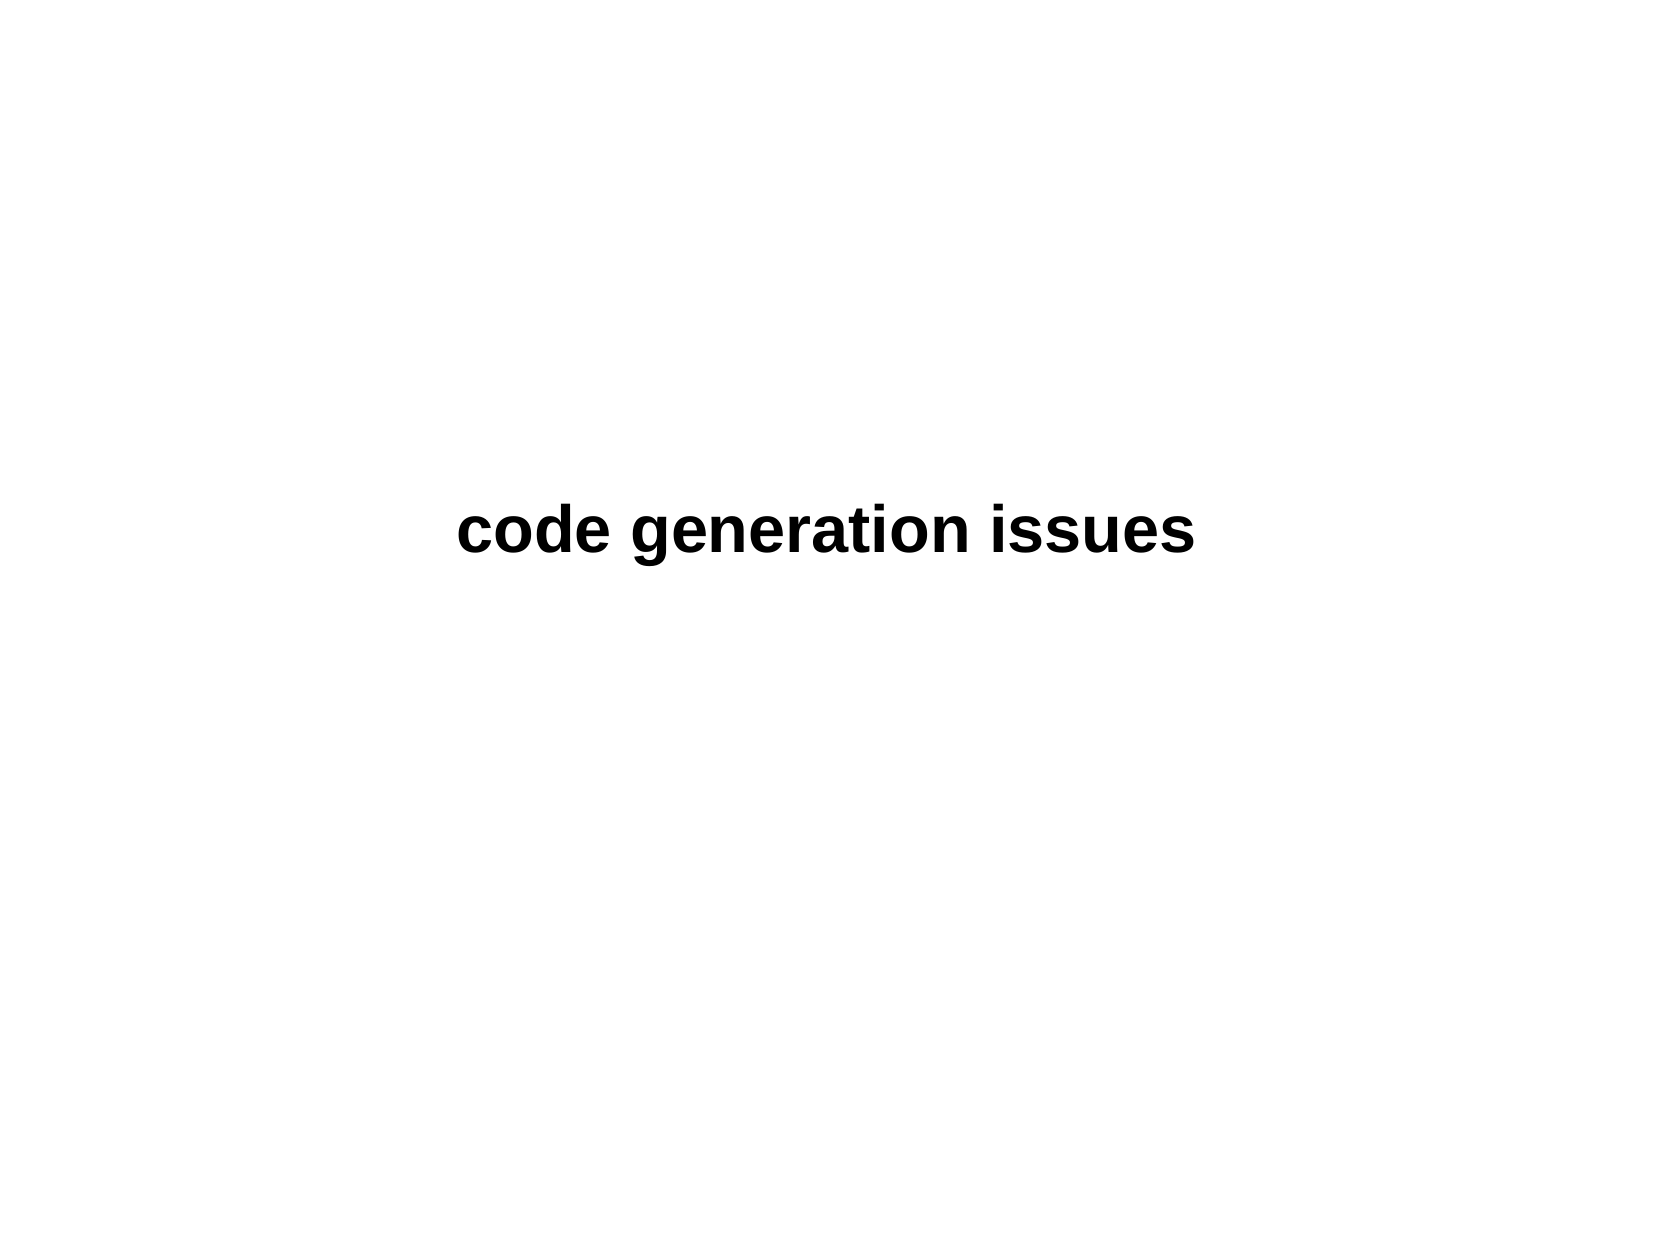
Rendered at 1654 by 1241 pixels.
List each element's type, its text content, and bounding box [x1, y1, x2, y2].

subtitle code generation issues [82, 49, 1571, 1010]
